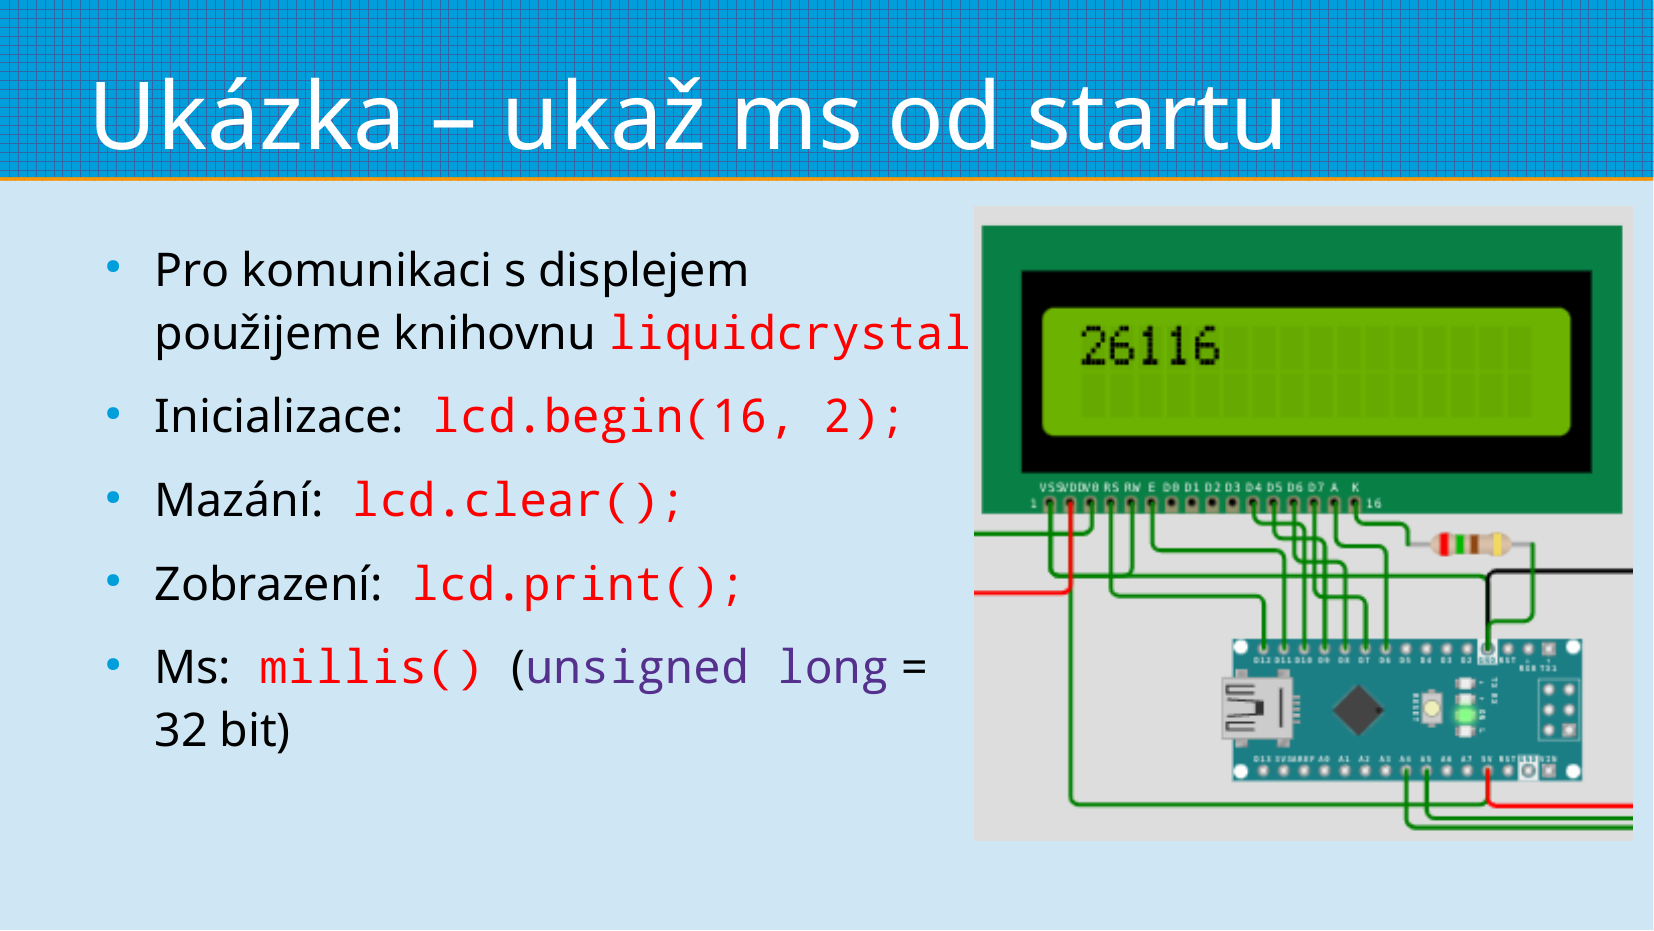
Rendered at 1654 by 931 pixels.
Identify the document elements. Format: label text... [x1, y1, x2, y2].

title Ukázka – ukaž ms od startu [88, 14, 1565, 178]
picture [974, 206, 1633, 842]
list Pro komunikaci s displejem použijeme knihovnu liquidcrystal Inicializace: lcd.begin(16, 2); Mazání: lcd.clear(); Zobrazení: lcd.print(); Ms: millis() (unsigned long = 32 bit) [88, 236, 974, 813]
